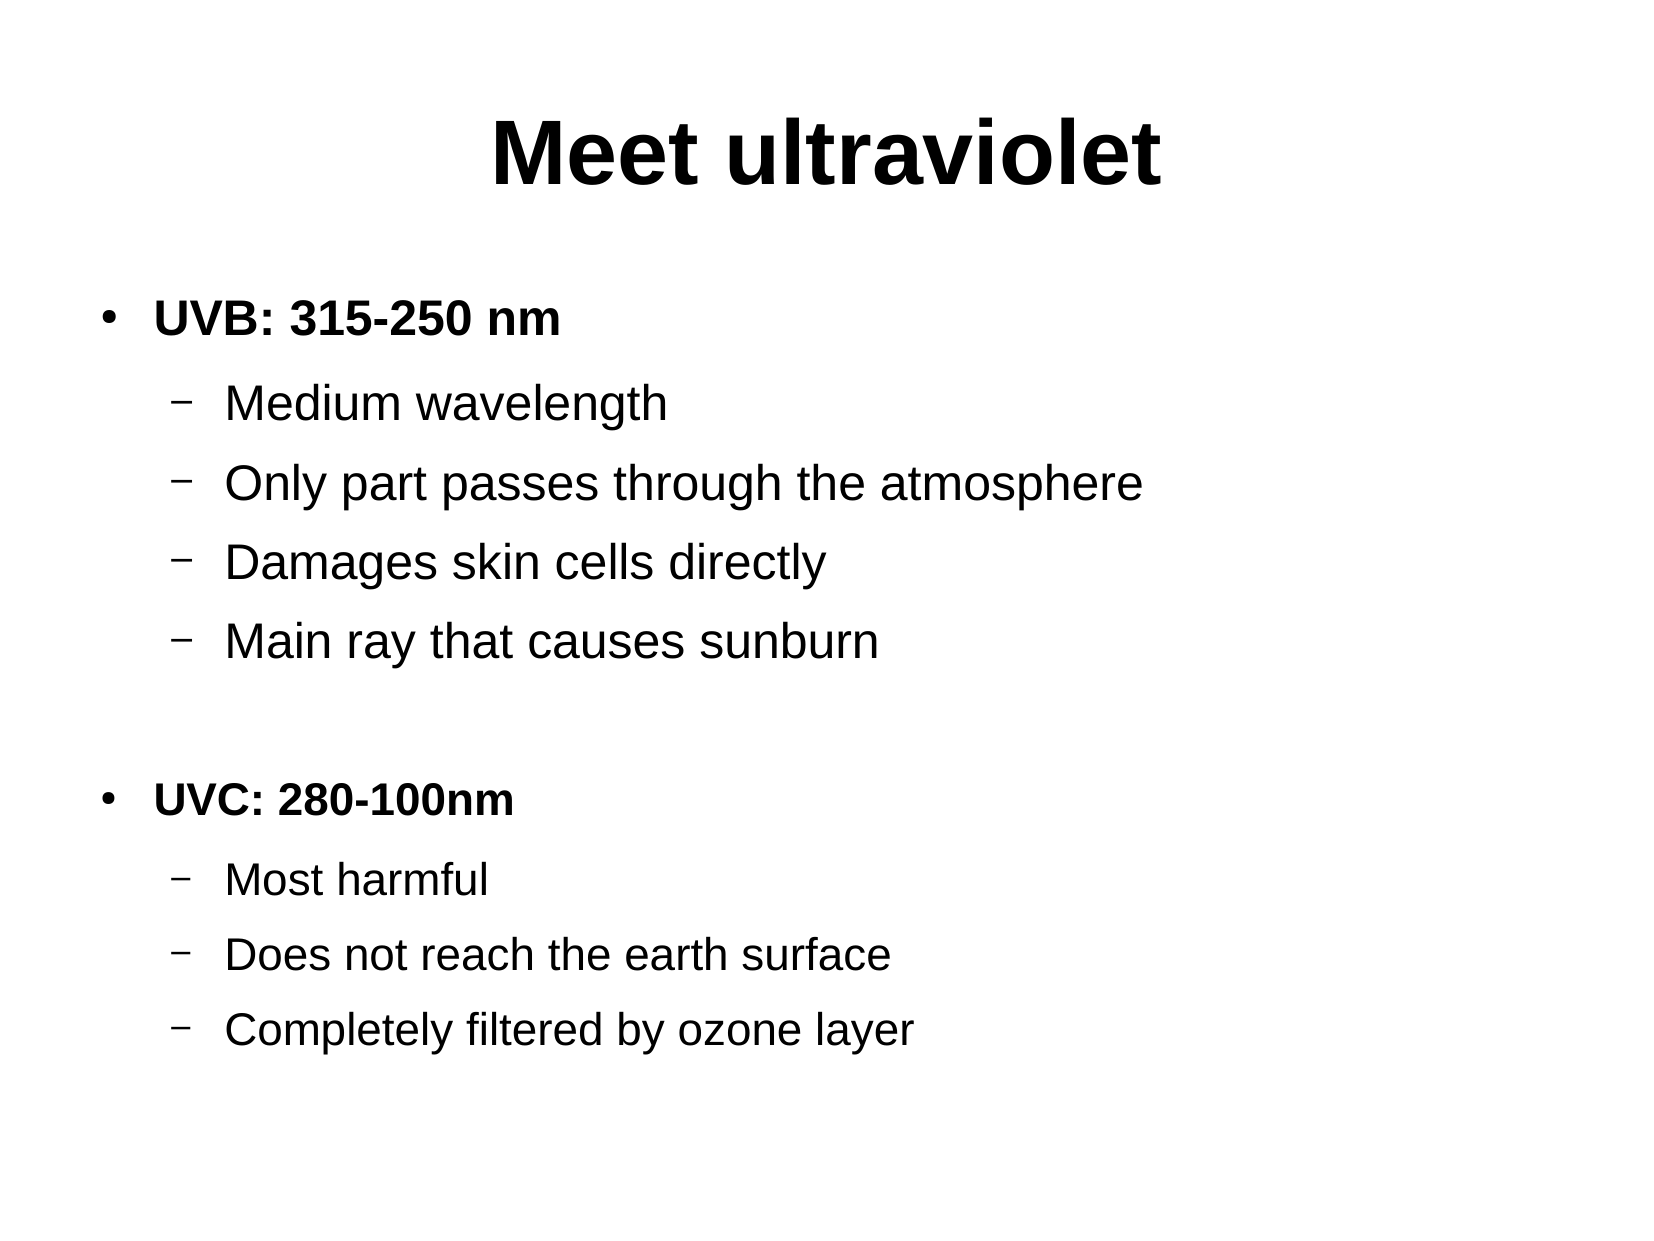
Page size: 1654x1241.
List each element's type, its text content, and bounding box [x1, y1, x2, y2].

title Meet ultraviolet [82, 49, 1571, 257]
list UVB: 315-250 nm Medium wavelength Only part passes through the atmosphere Damages skin cells directly Main ray that causes sunburn UVC: 280-100nm Most harmful Does not reach the earth surface Completely filtered by ozone layer [82, 290, 1571, 1109]
